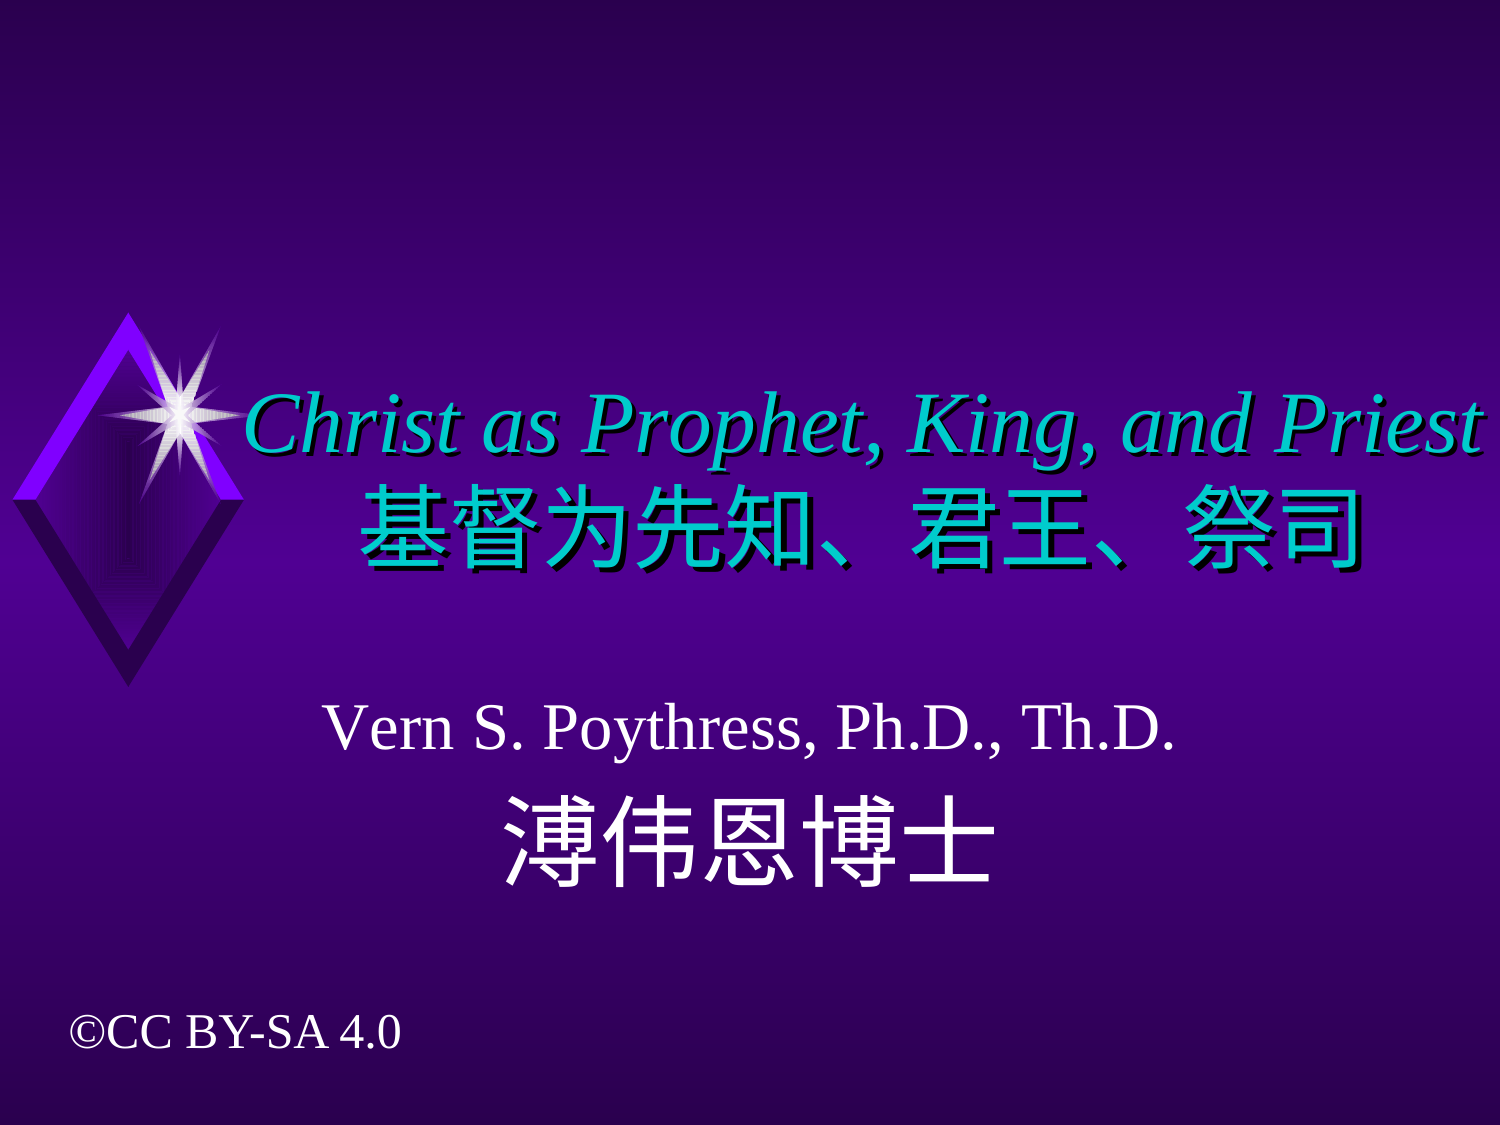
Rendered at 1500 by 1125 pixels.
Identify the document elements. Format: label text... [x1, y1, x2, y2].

subtitle Vern S. Poythress, Ph.D., Th.D. 溥伟恩博士 [225, 675, 1276, 910]
title Christ as Prophet, King, and Priest 基督为先知、君王、祭司 [224, 299, 1500, 645]
text_box ©CC BY-SA 4.0 [53, 997, 476, 1068]
